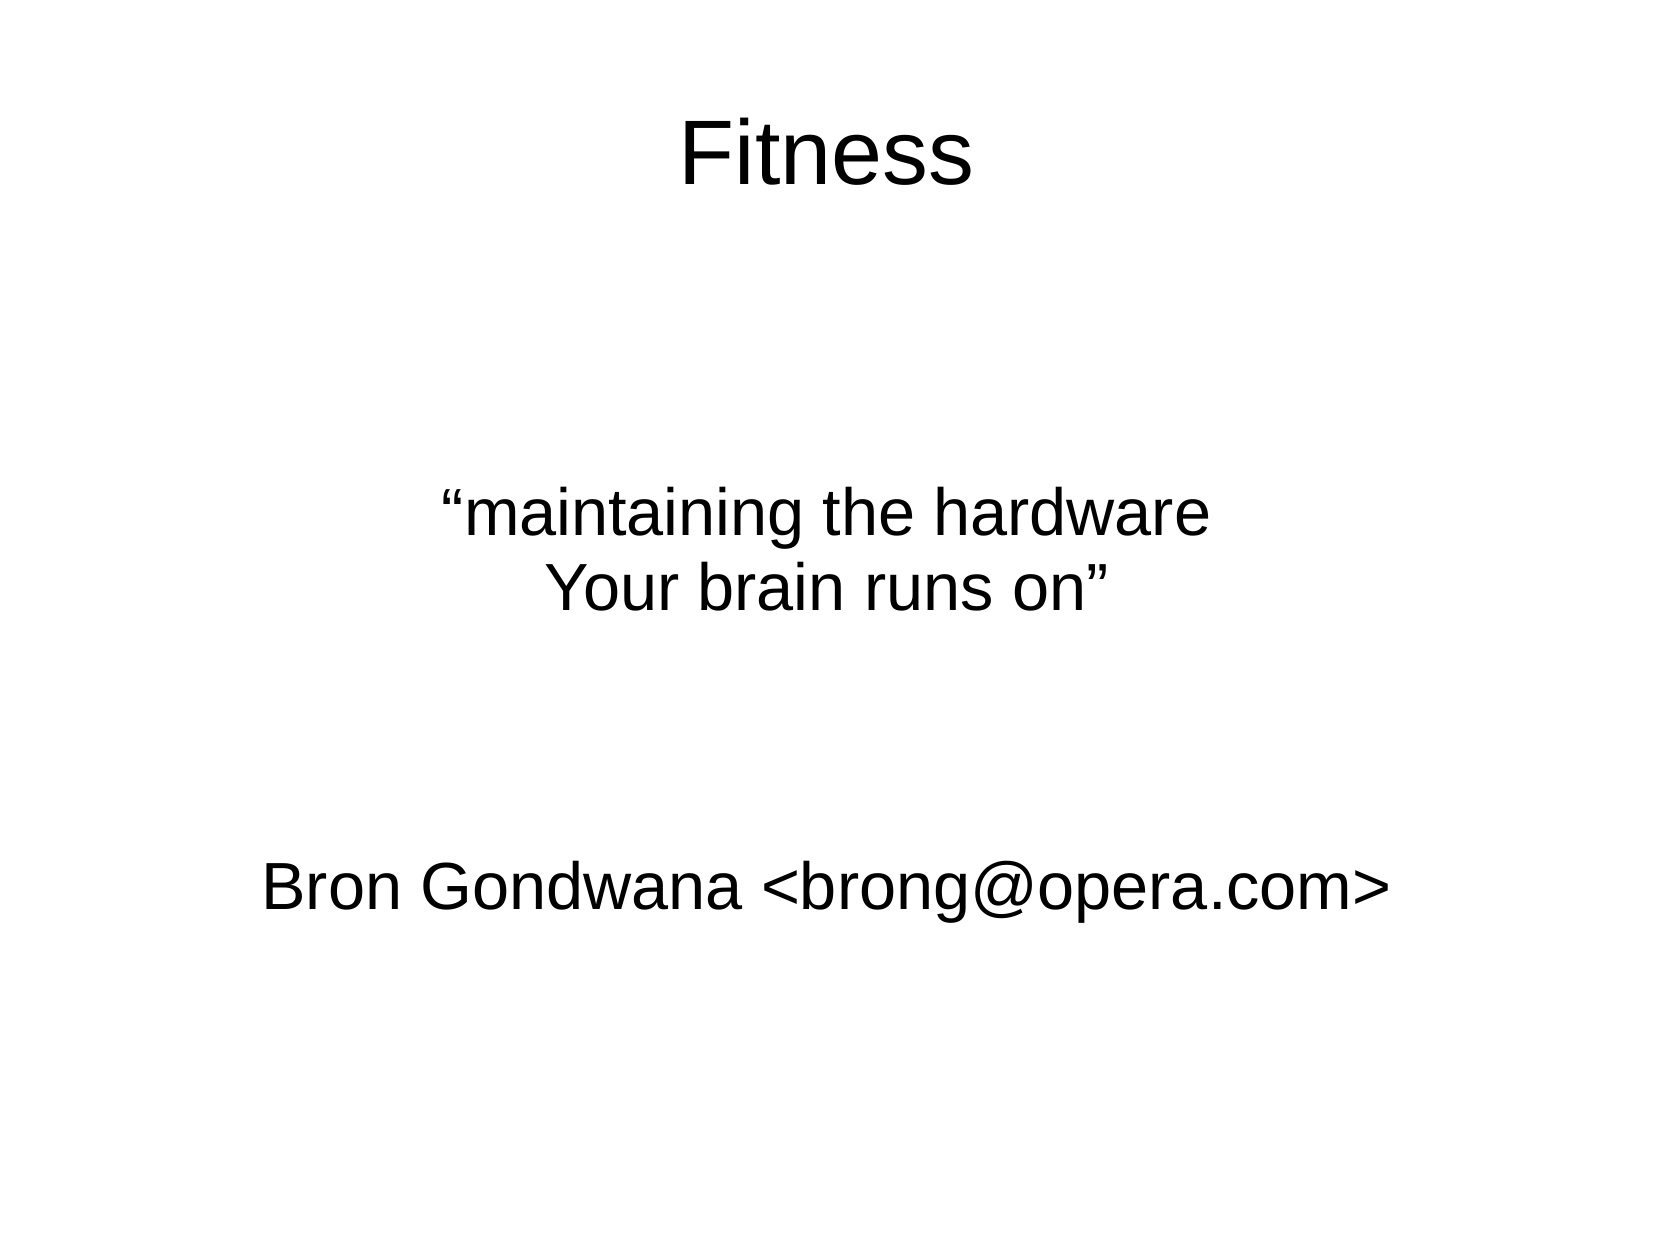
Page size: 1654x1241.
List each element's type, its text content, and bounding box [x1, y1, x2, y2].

subtitle “maintaining the hardware Your brain runs on” Bron Gondwana <brong@opera.com> [82, 290, 1571, 1109]
title Fitness [82, 49, 1571, 257]
